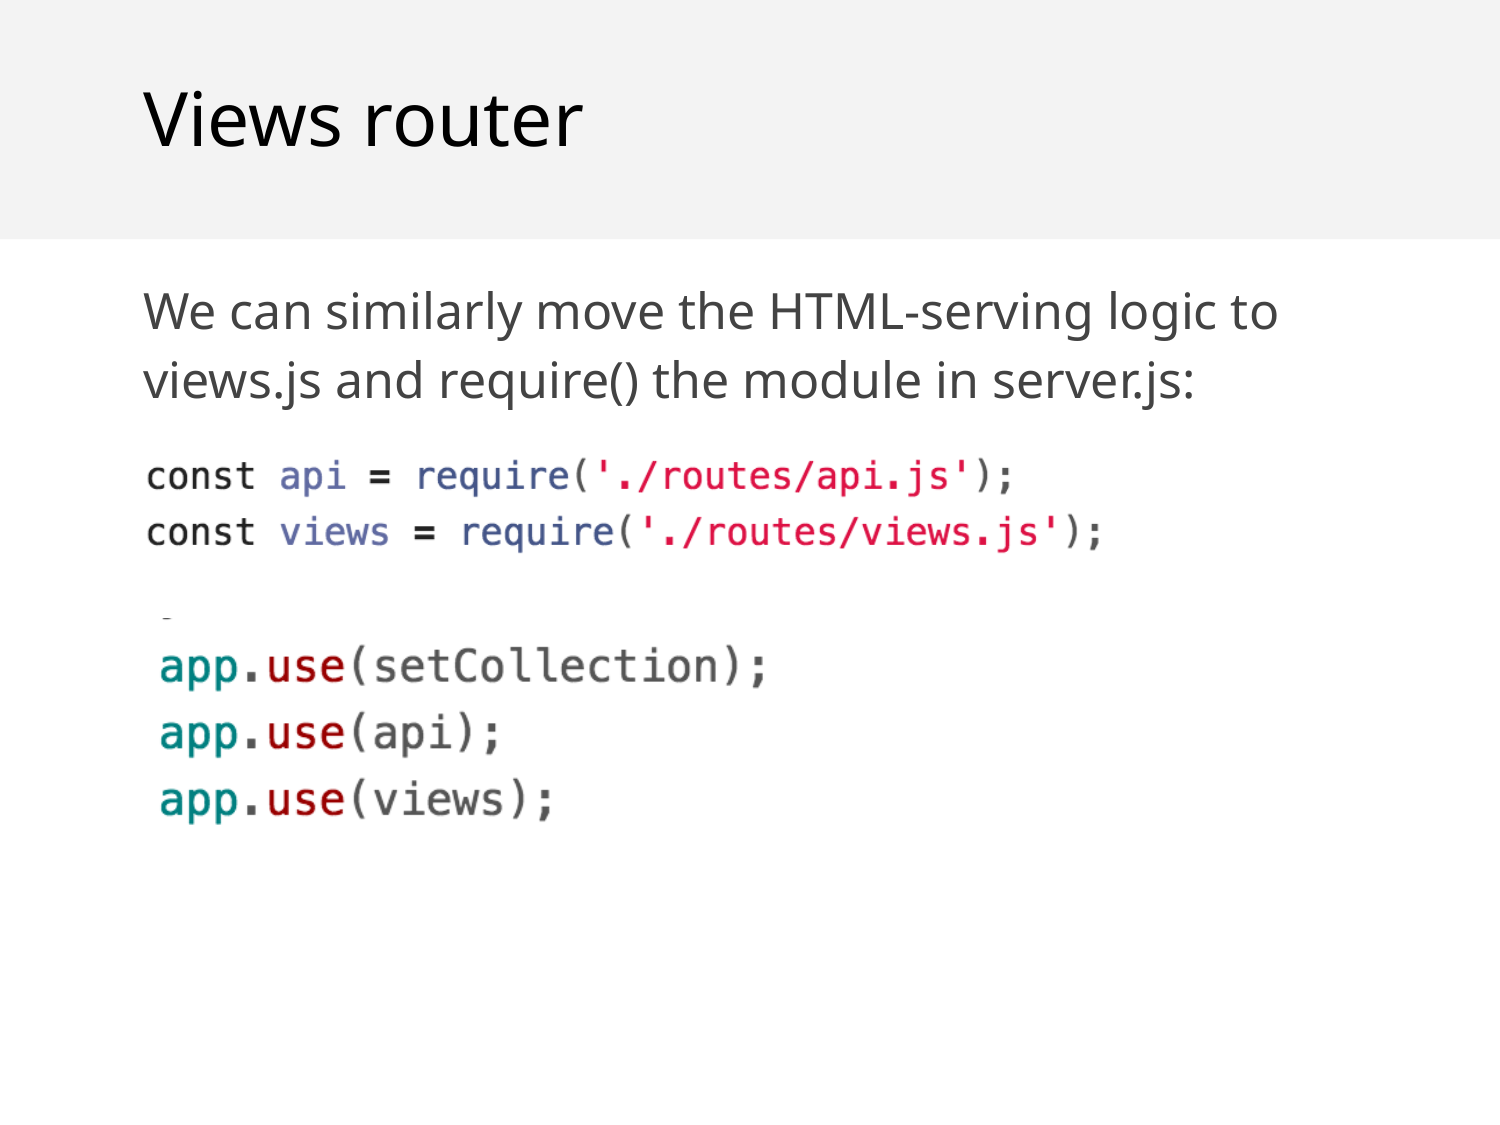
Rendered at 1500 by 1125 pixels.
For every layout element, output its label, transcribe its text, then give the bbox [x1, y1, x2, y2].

title Views router [128, 56, 1372, 183]
picture [138, 618, 792, 854]
picture [128, 447, 1115, 574]
list We can similarly move the HTML-serving logic to views.js and require() the module in server.js: [128, 255, 1372, 436]
